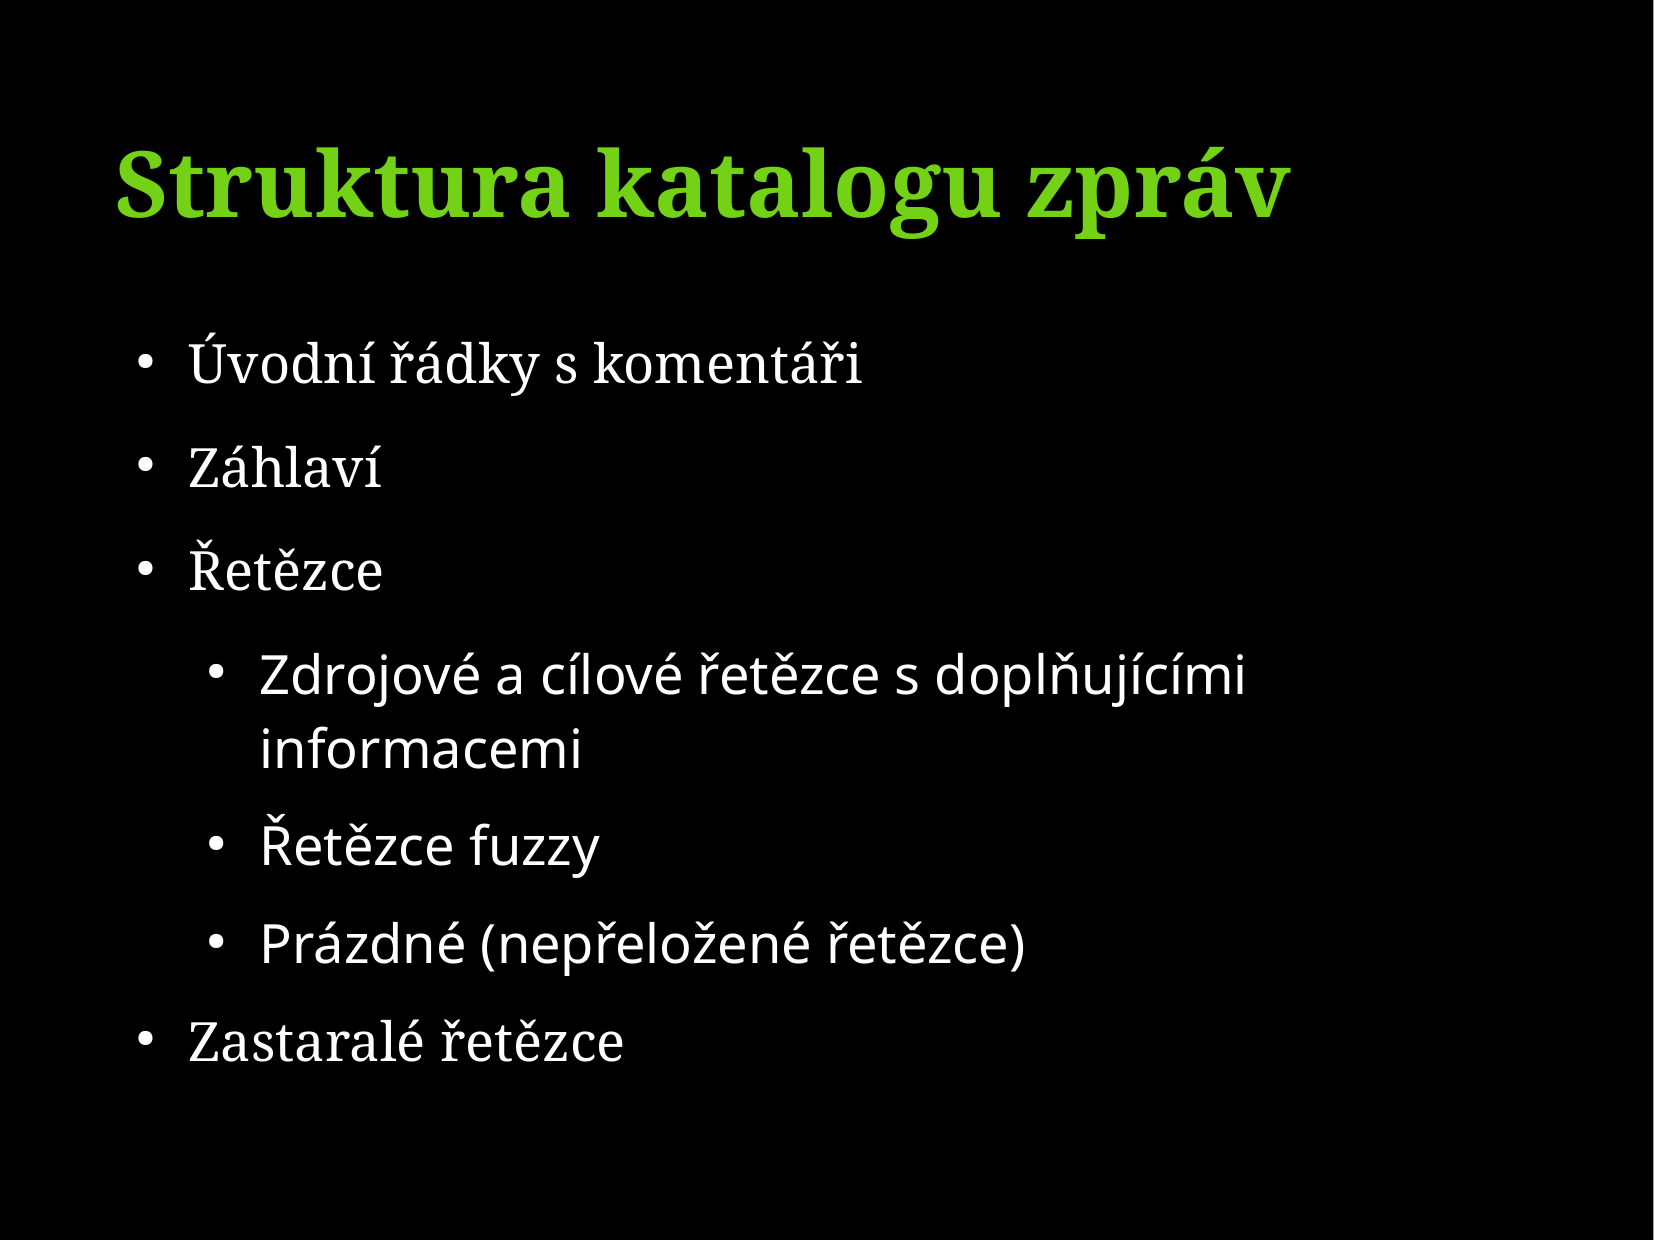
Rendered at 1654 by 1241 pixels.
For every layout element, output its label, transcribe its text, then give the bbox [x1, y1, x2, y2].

list Úvodní řádky s komentáři Záhlaví Řetězce Zdrojové a cílové řetězce s doplňujícími informacemi Řetězce fuzzy Prázdné (nepřeložené řetězce) Zastaralé řetězce [118, 325, 1536, 1145]
title Struktura katalogu zpráv [115, 78, 1539, 287]
